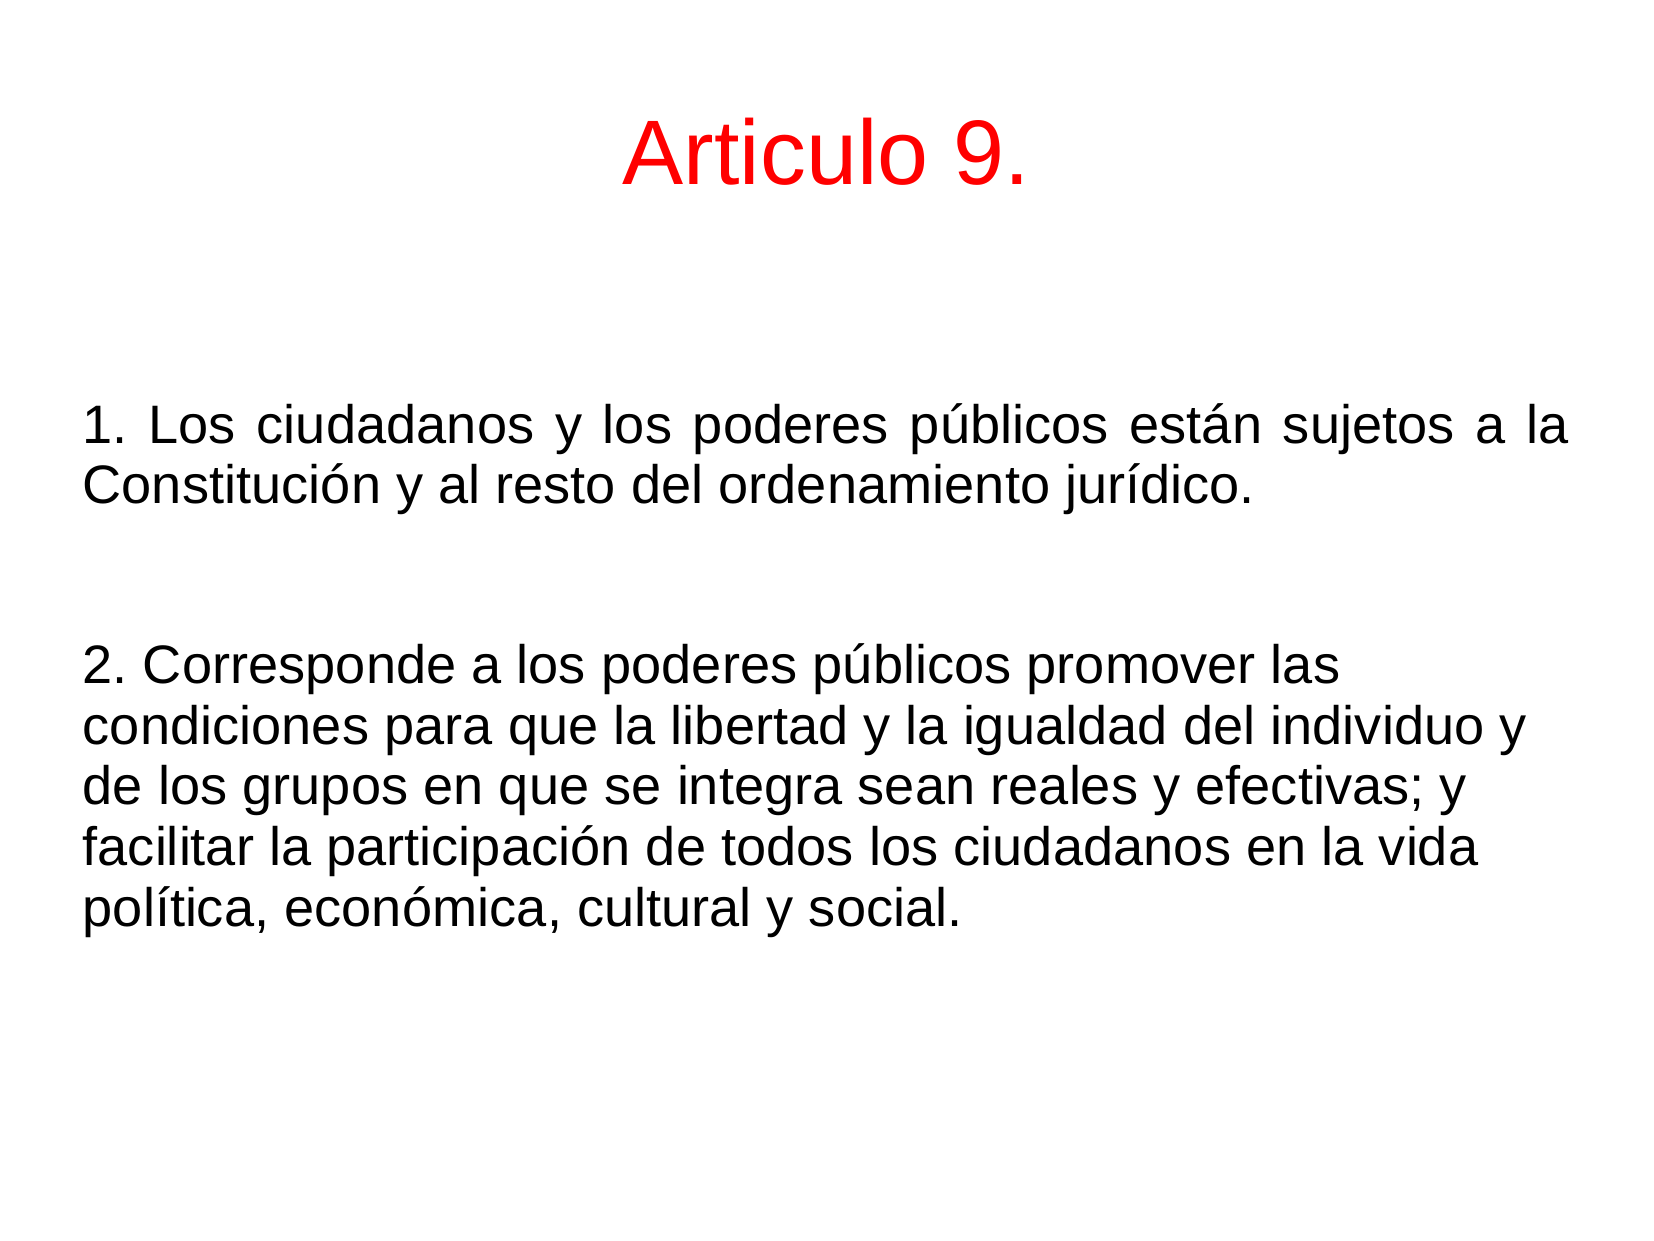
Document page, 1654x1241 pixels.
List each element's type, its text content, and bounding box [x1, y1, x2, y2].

title Articulo 9. [82, 49, 1571, 257]
list 1. Los ciudadanos y los poderes públicos están sujetos a la Constitución y al resto del ordenamiento jurídico. 2. Corresponde a los poderes públicos promover las condiciones para que la libertad y la igualdad del individuo y de los grupos en que se integra sean reales y efectivas; y facilitar la participación de todos los ciudadanos en la vida política, económica, cultural y social. [82, 290, 1571, 1145]
